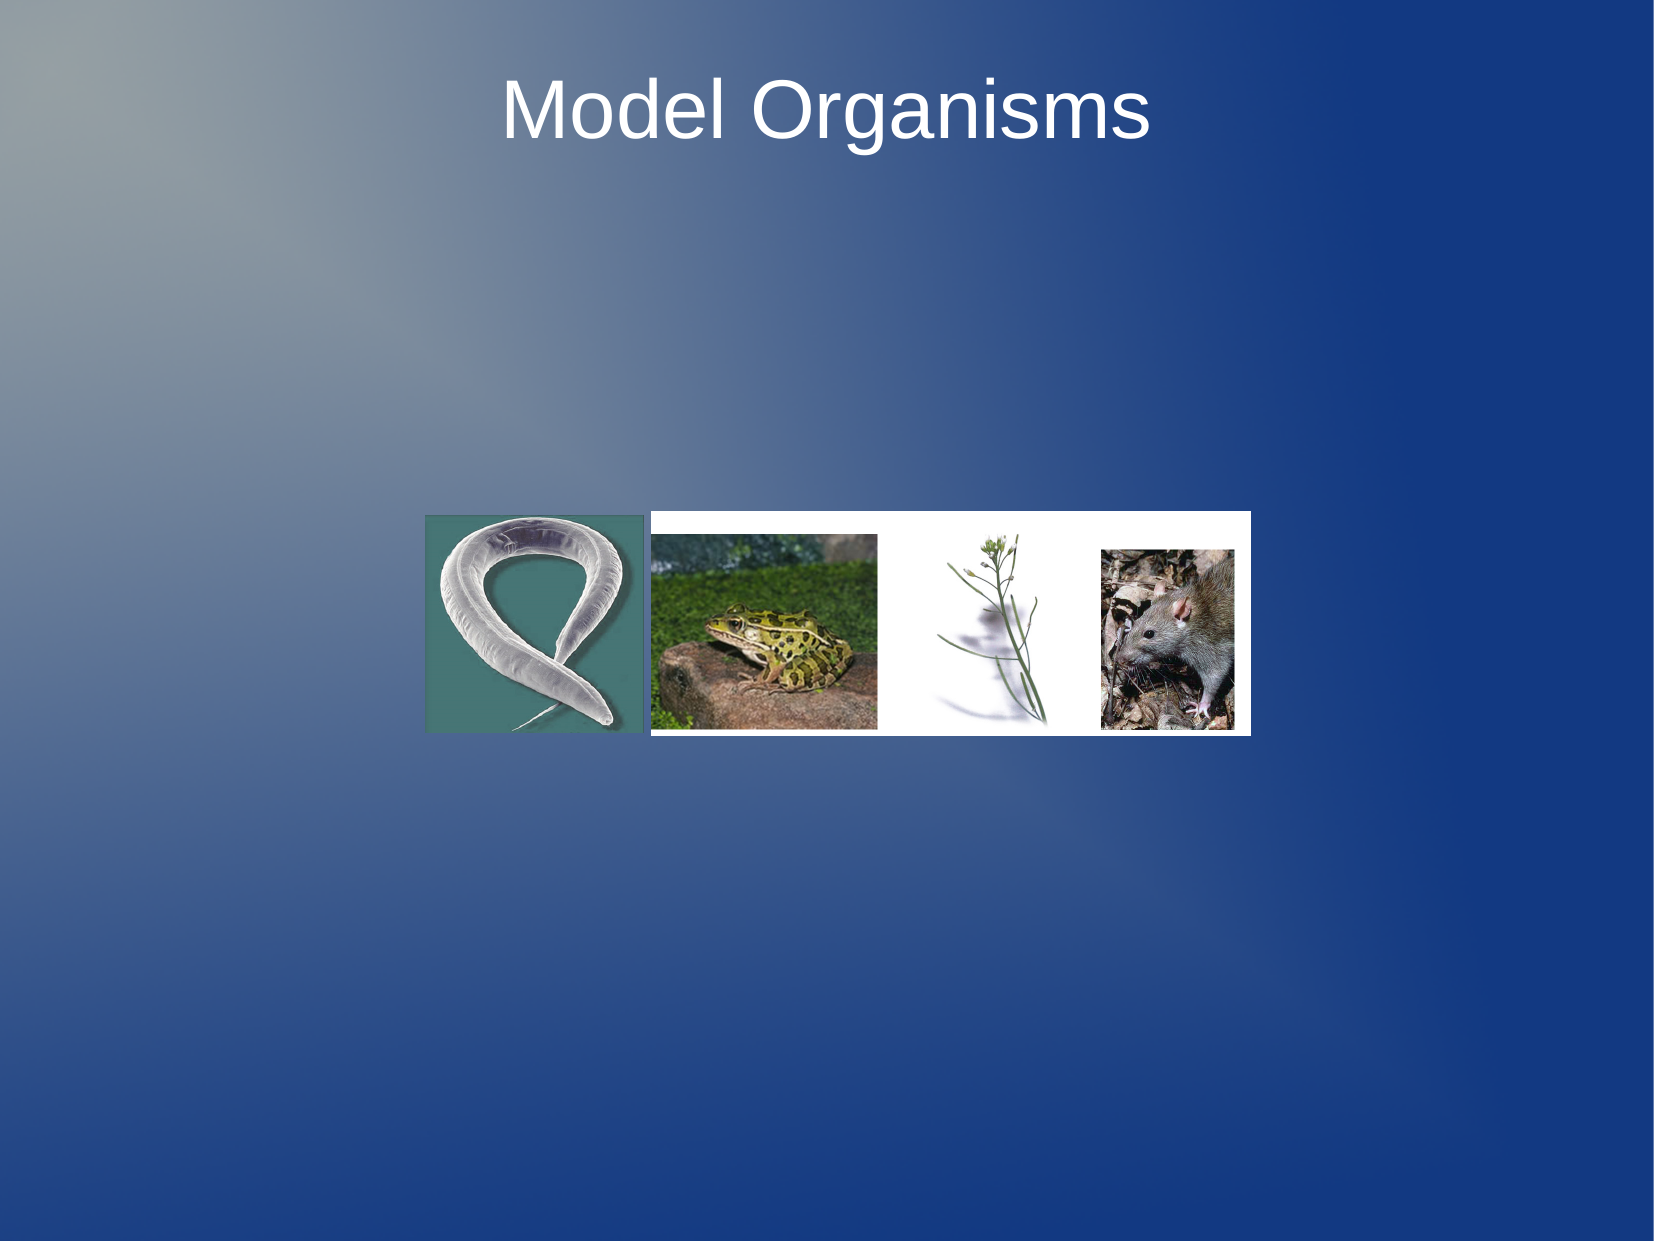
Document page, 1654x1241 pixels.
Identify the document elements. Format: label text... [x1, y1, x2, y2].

title Model Organisms [82, 31, 1571, 188]
picture [0, 0, 1654, 1241]
